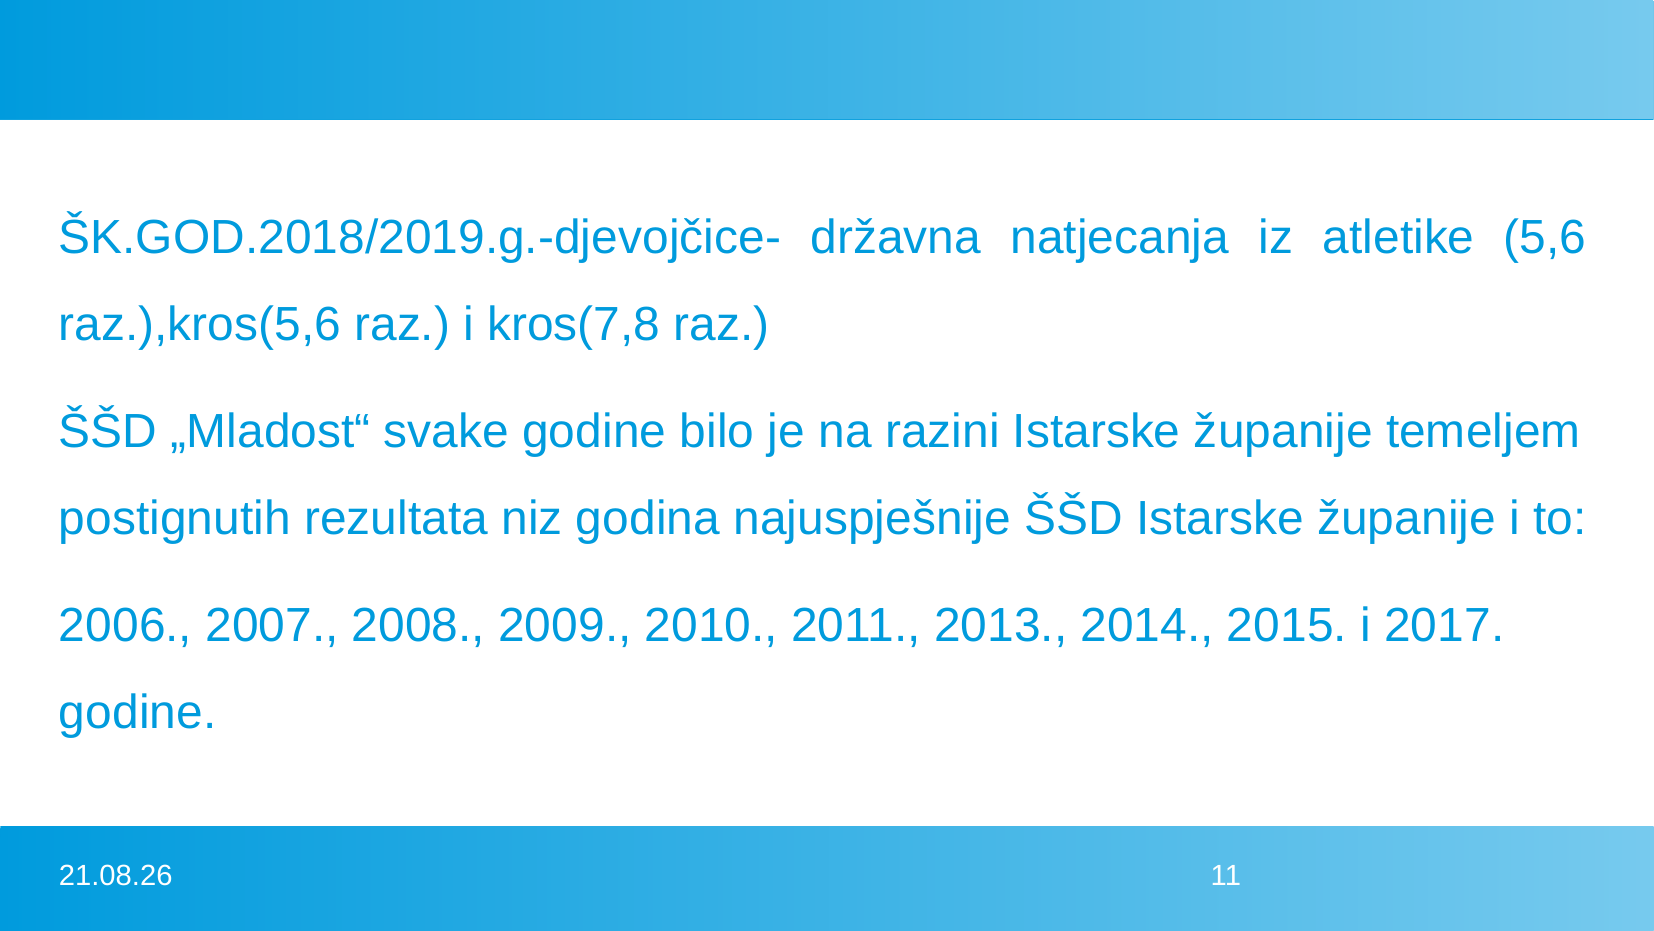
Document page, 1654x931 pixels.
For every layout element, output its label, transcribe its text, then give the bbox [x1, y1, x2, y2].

text_box [1210, 856, 1595, 916]
text_box [59, 856, 443, 916]
list ŠK.GOD.2018/2019.g.-djevojčice- državna natjecanja iz atletike (5,6 raz.),kros(5,6 raz.) i kros(7,8 raz.) ŠŠD „Mladost“ svake godine bilo je na razini Istarske županije temeljem postignutih rezultata niz godina najuspješnije ŠŠD Istarske županije i to: 2006., 2007., 2008., 2009., 2010., 2011., 2013., 2014., 2015. i 2017. godine. [59, 177, 1595, 768]
